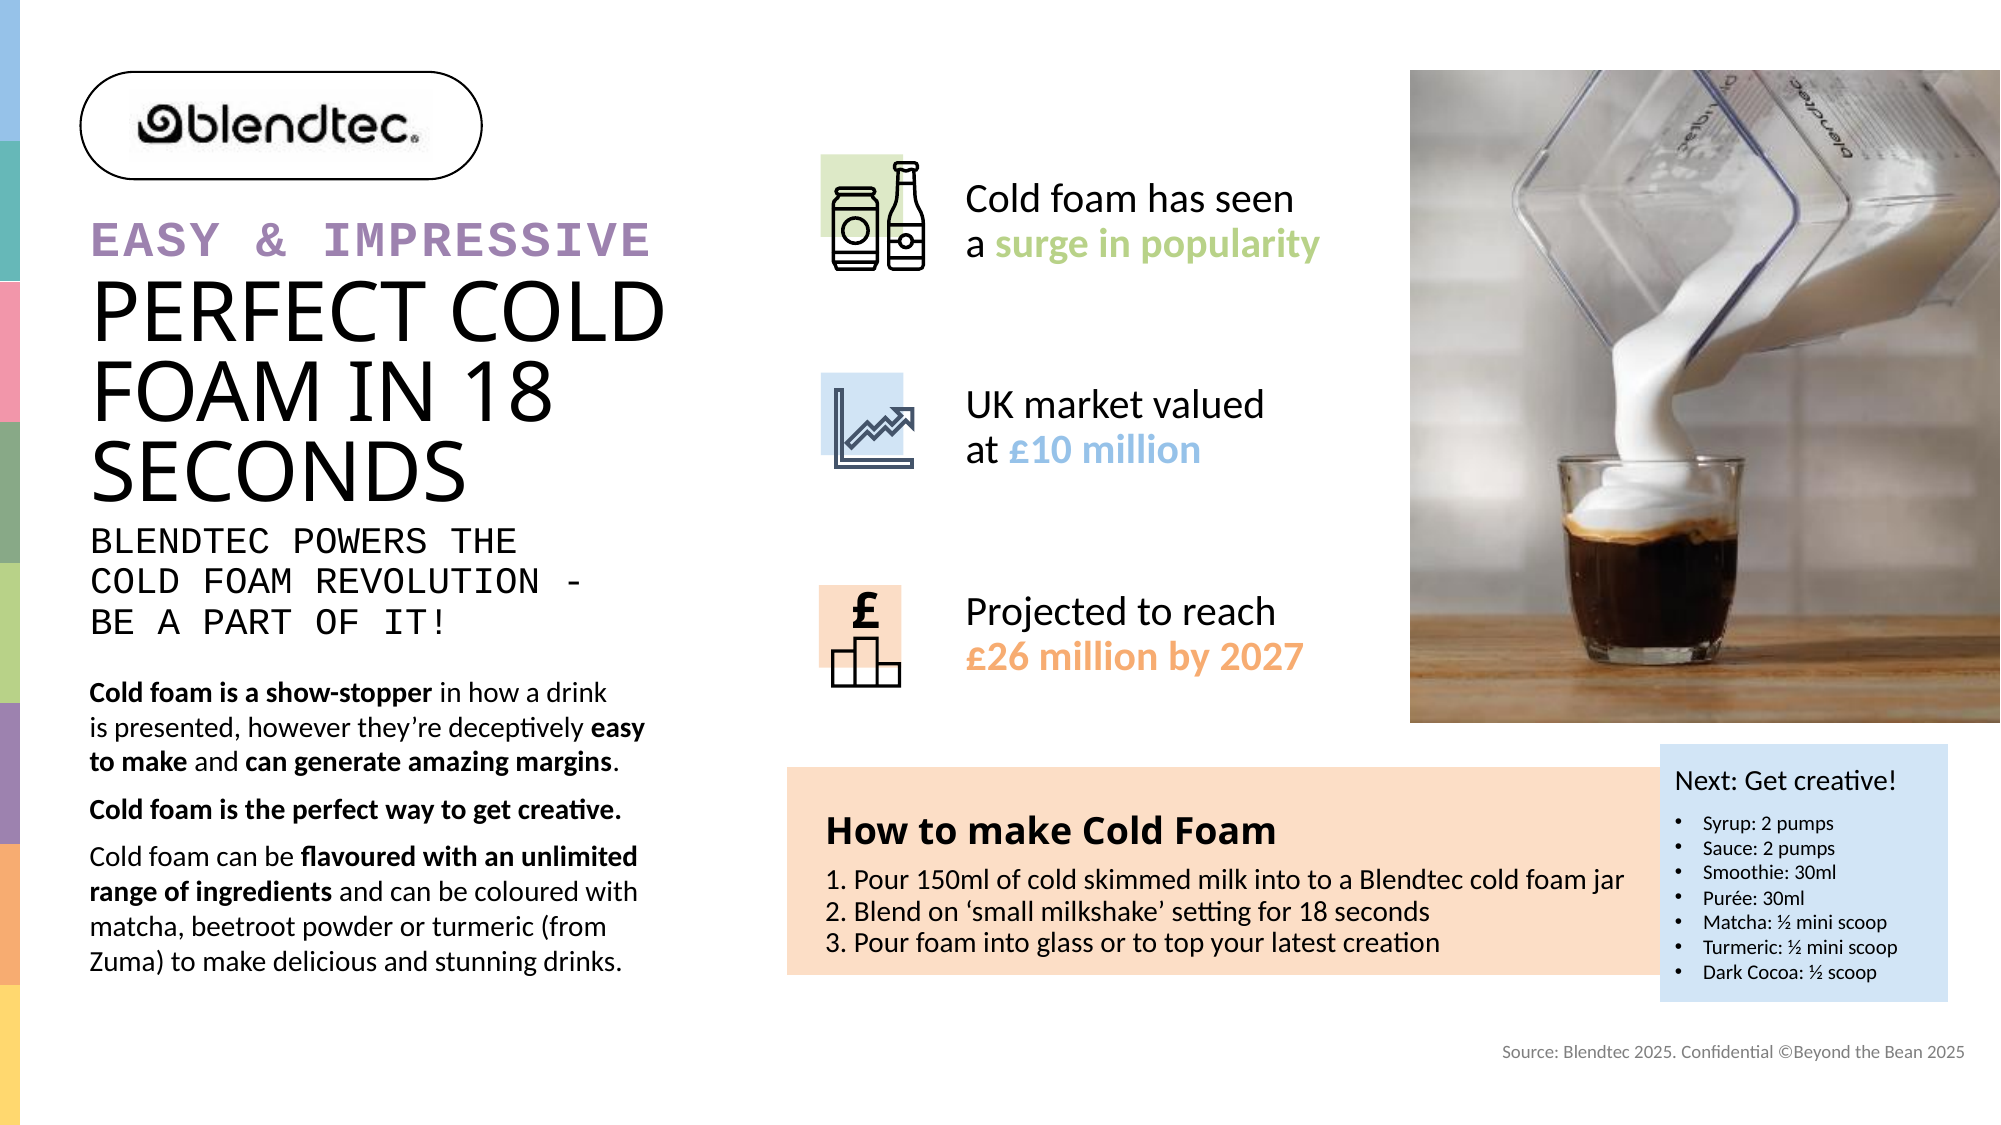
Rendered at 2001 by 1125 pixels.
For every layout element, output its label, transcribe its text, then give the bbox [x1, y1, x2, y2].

text_box PERFECT COLD FOAM in 18 seconds [90, 198, 683, 455]
picture [129, 89, 433, 162]
text_box UK market valued at £10 million [965, 372, 1363, 483]
text_box [702, 55, 2000, 1024]
text_box Next: Get creative! Syrup: 2 pumps Sauce: 2 pumps Smoothie: 30ml Purée: 30ml Matcha: ½ mini scoop Turmeric: ½ mini scoop Dark Cocoa: ½ scoop [1660, 744, 1948, 1002]
text_box [80, 71, 482, 180]
text_box Cold foam is a show-stopper in how a drink is presented, however they’re deceptively easy to make and can generate amazing margins. Cold foam is the perfect way to get creative. Cold foam can be flavoured with an unlimited range of ingredients and can be coloured with matcha, beetroot powder or turmeric (from Zuma) to make delicious and stunning drinks. [74, 665, 671, 956]
picture [1410, 70, 2000, 723]
text_box Blendtec powers the Cold Foam revolution - be a part of it! [90, 521, 593, 643]
text_box How to make Cold Foam 1. Pour 150ml of cold skimmed milk into to a Blendtec cold foam jar 2. Blend on ‘small milkshake’ setting for 18 seconds 3. Pour foam into glass or to top your latest creation [825, 811, 1660, 929]
text_box Source: Blendtec 2025. Confidential ©Beyond the Bean 2025 [1487, 1031, 2000, 1070]
text_box [0, 0, 20, 281]
text_box £ [847, 565, 885, 661]
picture [819, 373, 929, 483]
text_box EASY & IMPRESSIVE [90, 213, 671, 268]
text_box Cold foam has seen a surge in popularity [965, 166, 1410, 277]
text_box [0, 282, 20, 1125]
text_box Projected to reach £26 million by 2027 [965, 579, 1363, 690]
